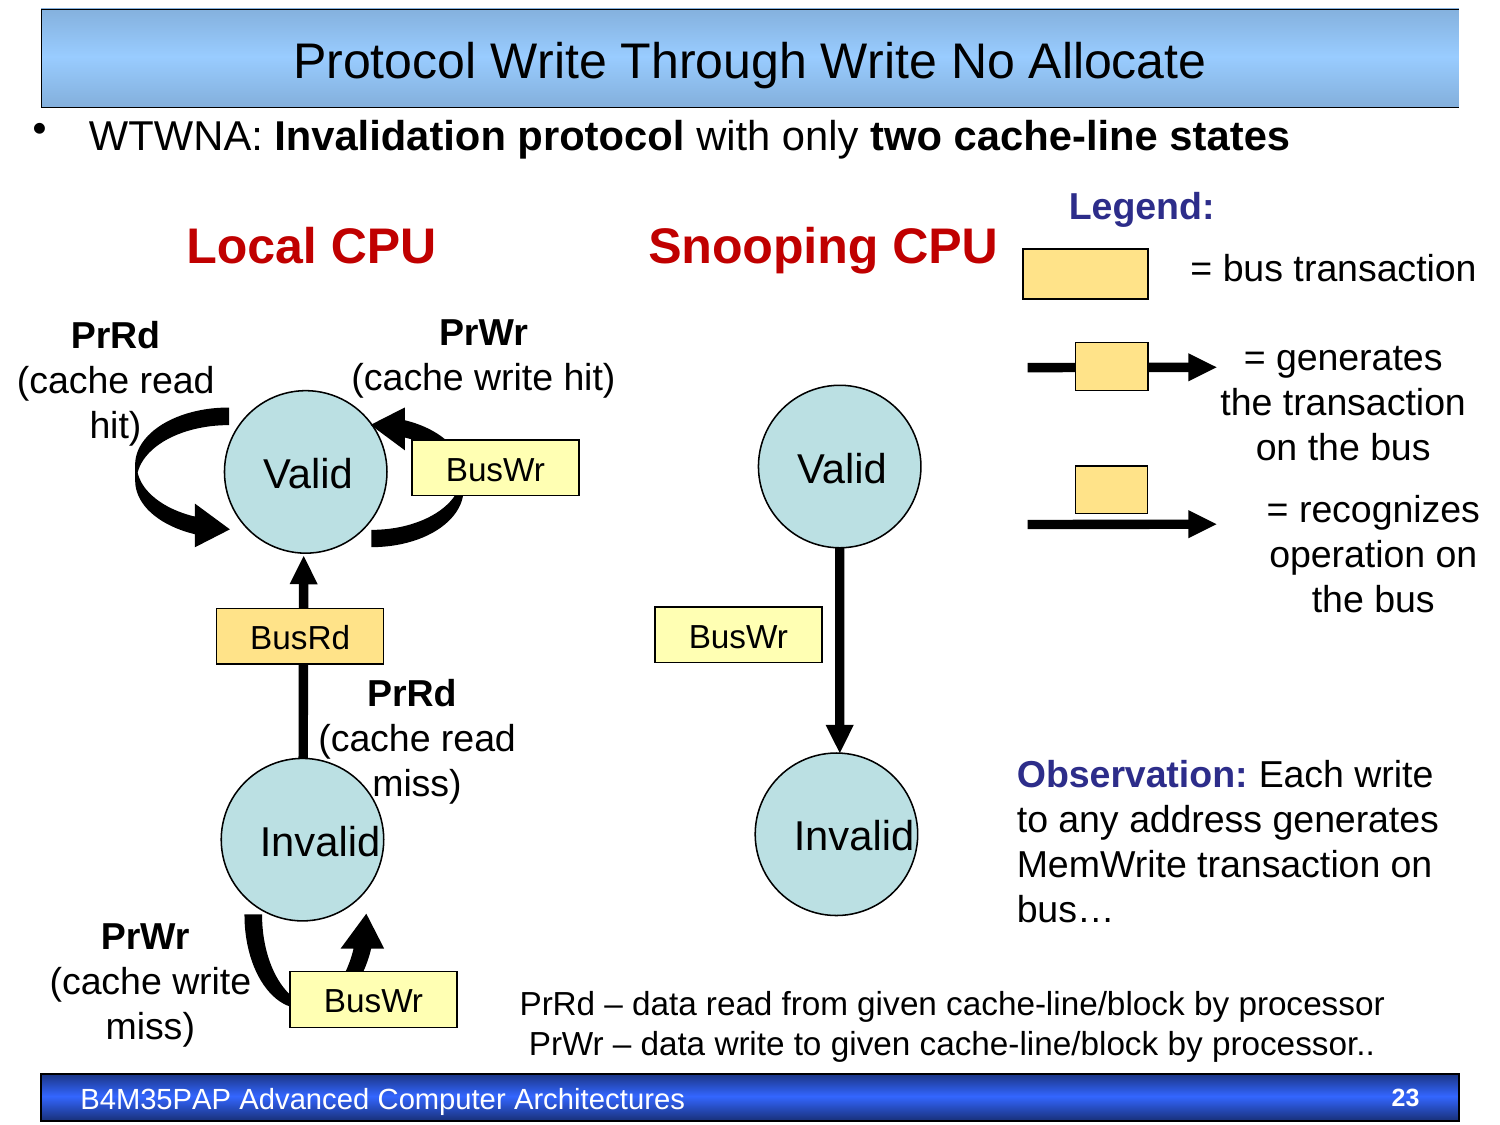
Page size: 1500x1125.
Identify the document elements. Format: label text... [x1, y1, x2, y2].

text_box PrWr (cache write miss) [34, 904, 267, 1100]
text_box [135, 408, 229, 547]
text_box Legend: [1053, 175, 1230, 235]
text_box Valid [224, 390, 387, 554]
text_box BusRd [216, 608, 384, 665]
list WTWNA: Invalidation protocol with only two cache-line states [17, 101, 1436, 1000]
text_box Invalid [755, 753, 918, 916]
text_box [372, 408, 444, 449]
text_box Valid [758, 385, 921, 548]
title Protocol Write Through Write No Allocate [41, 8, 1459, 108]
text_box [267, 955, 289, 1006]
text_box [1022, 249, 1148, 300]
text_box Local CPU [171, 206, 451, 281]
text_box PrRd (cache read hit) [1, 303, 231, 454]
text_box BusWr [411, 439, 579, 496]
text_box PrRd – data read from given cache-line/block by processor PrWr – data write to given cache-line/block by processor.. [504, 974, 1462, 1070]
text_box BusWr [289, 971, 458, 1028]
text_box Snooping CPU [633, 206, 1013, 281]
text_box = generates the transaction on the bus [1203, 326, 1484, 476]
text_box [1075, 342, 1148, 391]
text_box Observation: Each write to any address generates MemWrite transaction on bus… [1002, 743, 1477, 938]
text_box [342, 915, 383, 971]
text_box [1075, 465, 1148, 514]
text_box PrRd (cache read miss) [295, 661, 539, 857]
text_box PrWr (cache write hit) [336, 300, 631, 406]
text_box BusWr [654, 606, 822, 663]
text_box = recognizes operation on the bus [1246, 477, 1500, 628]
text_box [372, 496, 463, 547]
text_box = bus transaction [1175, 236, 1492, 297]
text_box Invalid [221, 758, 382, 921]
